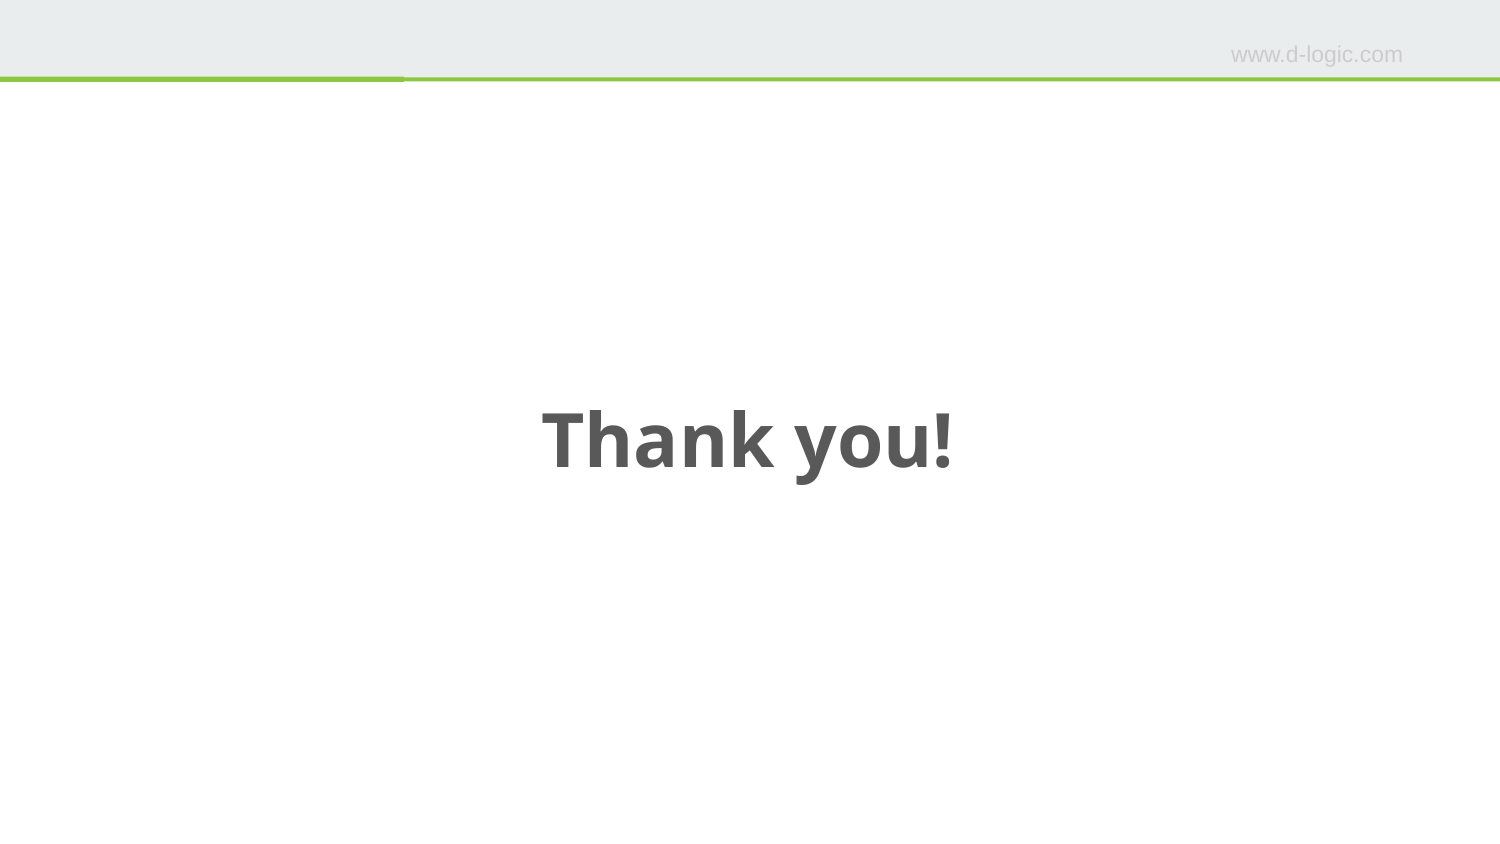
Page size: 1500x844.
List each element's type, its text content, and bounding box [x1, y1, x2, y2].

title Thank you! [0, 377, 1500, 498]
text_box [0, 76, 1500, 82]
